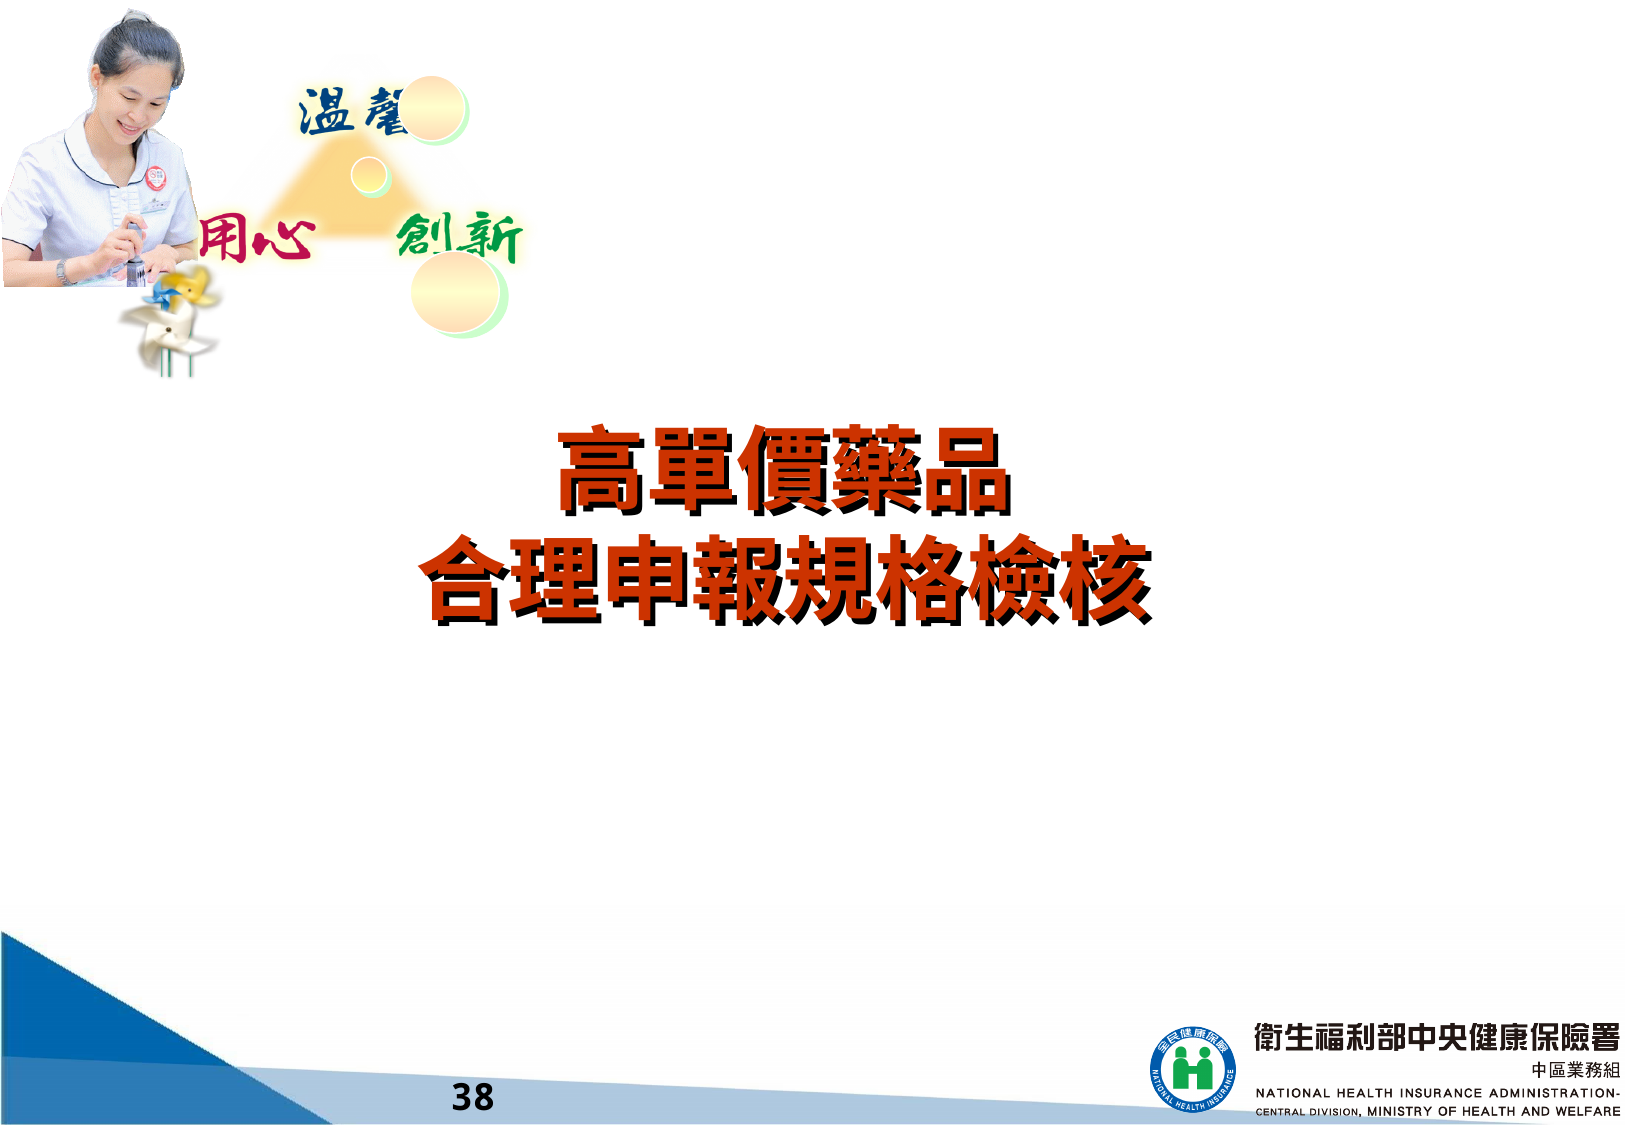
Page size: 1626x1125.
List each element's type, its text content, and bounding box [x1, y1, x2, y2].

title 高單價藥品 合理申報規格檢核 [186, 361, 1380, 681]
text_box [435, 1065, 815, 1125]
